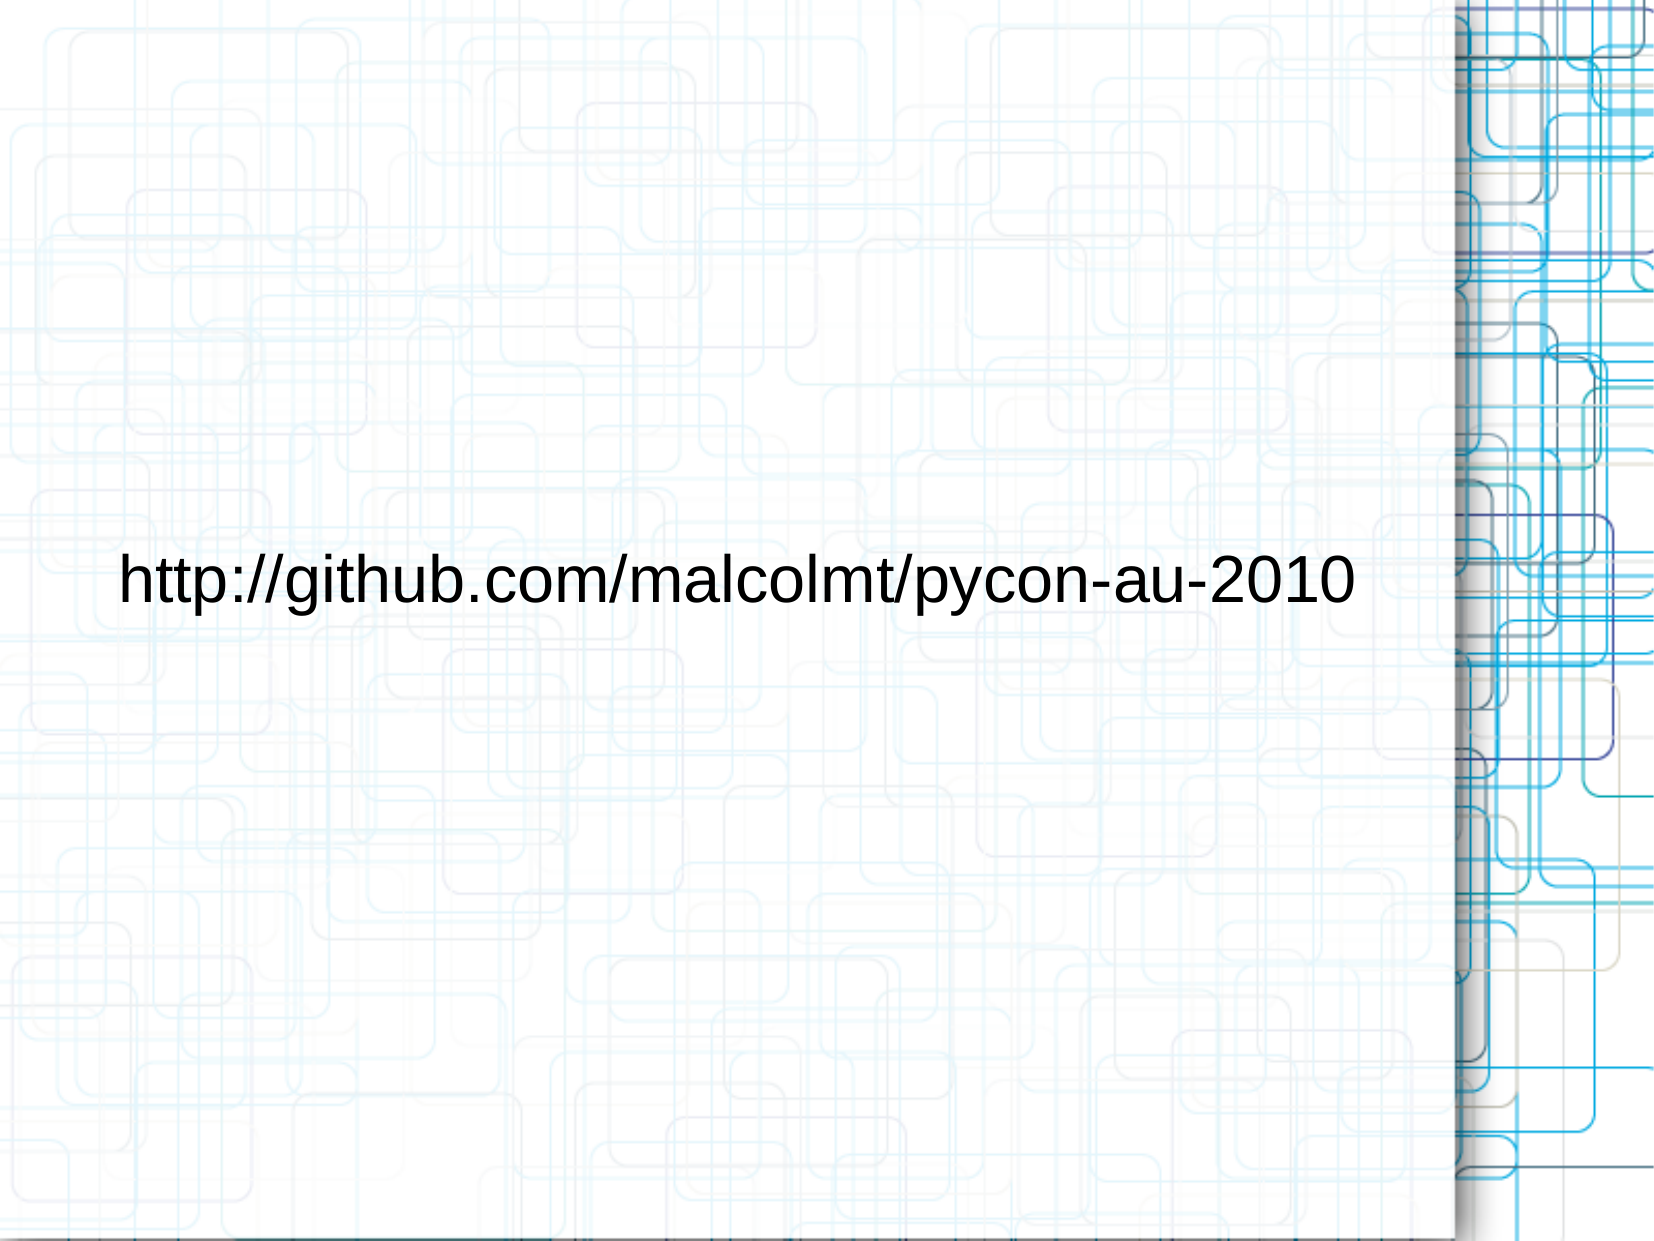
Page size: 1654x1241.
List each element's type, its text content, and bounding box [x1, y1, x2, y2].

subtitle http://github.com/malcolmt/pycon-au-2010 [59, 56, 1418, 1102]
picture [0, 0, 1654, 1241]
